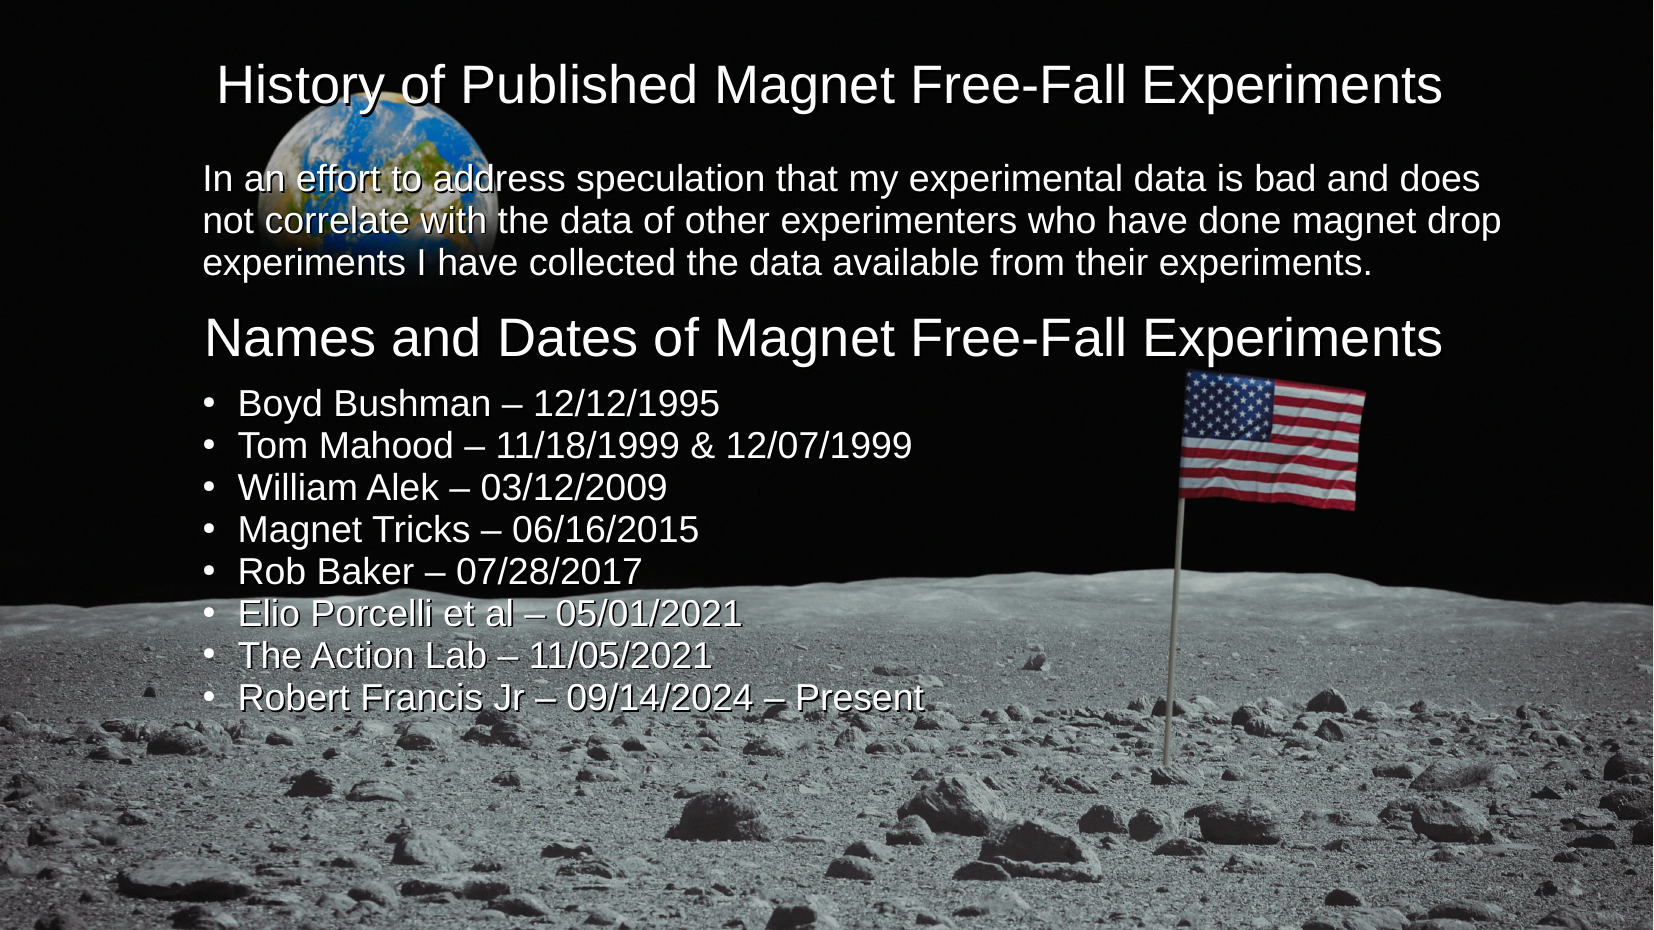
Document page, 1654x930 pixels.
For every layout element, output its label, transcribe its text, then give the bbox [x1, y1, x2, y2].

title History of Published Magnet Free-Fall Experiments [87, 19, 1576, 151]
text_box In an effort to address speculation that my experimental data is bad and does not correlate with the data of other experimenters who have done magnet drop experiments I have collected the data available from their experiments. [187, 150, 1538, 375]
text_box Boyd Bushman – 12/12/1995 Tom Mahood – 11/18/1999 & 12/07/1999 William Alek – 03/12/2009 Magnet Tricks – 06/16/2015 Rob Baker – 07/28/2017 Elio Porcelli et al – 05/01/2021 The Action Lab – 11/05/2021 Robert Francis Jr – 09/14/2024 – Present [187, 375, 1538, 751]
picture [0, 0, 1654, 930]
text_box Names and Dates of Magnet Free-Fall Experiments [150, 300, 1501, 520]
